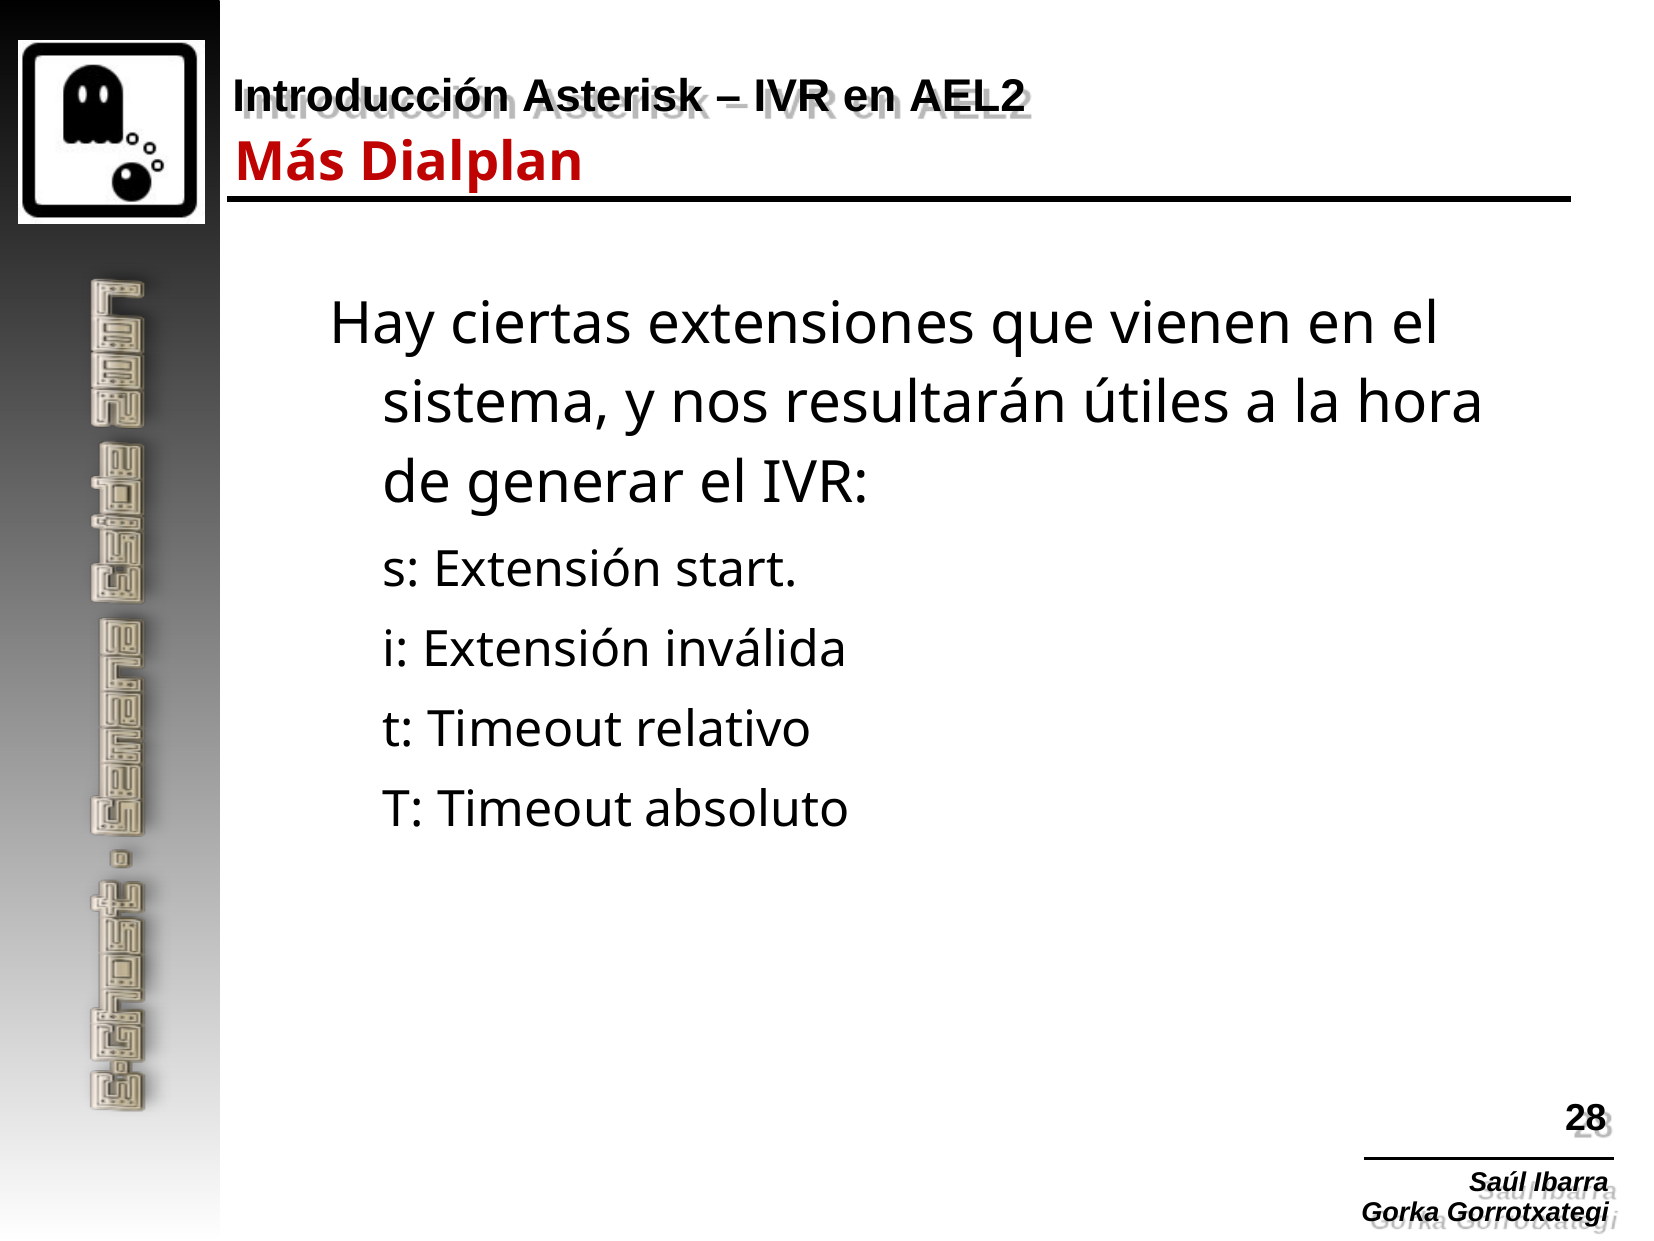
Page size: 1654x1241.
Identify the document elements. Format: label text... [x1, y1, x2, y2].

picture [51, 250, 180, 1122]
list Hay ciertas extensiones que vienen en el sistema, y nos resultarán útiles a la hora de generar el IVR: s: Extensión start. i: Extensión inválida t: Timeout relativo T: Timeout absoluto [312, 281, 1516, 1121]
picture [18, 40, 205, 224]
title Más Dialplan [234, 120, 1529, 199]
